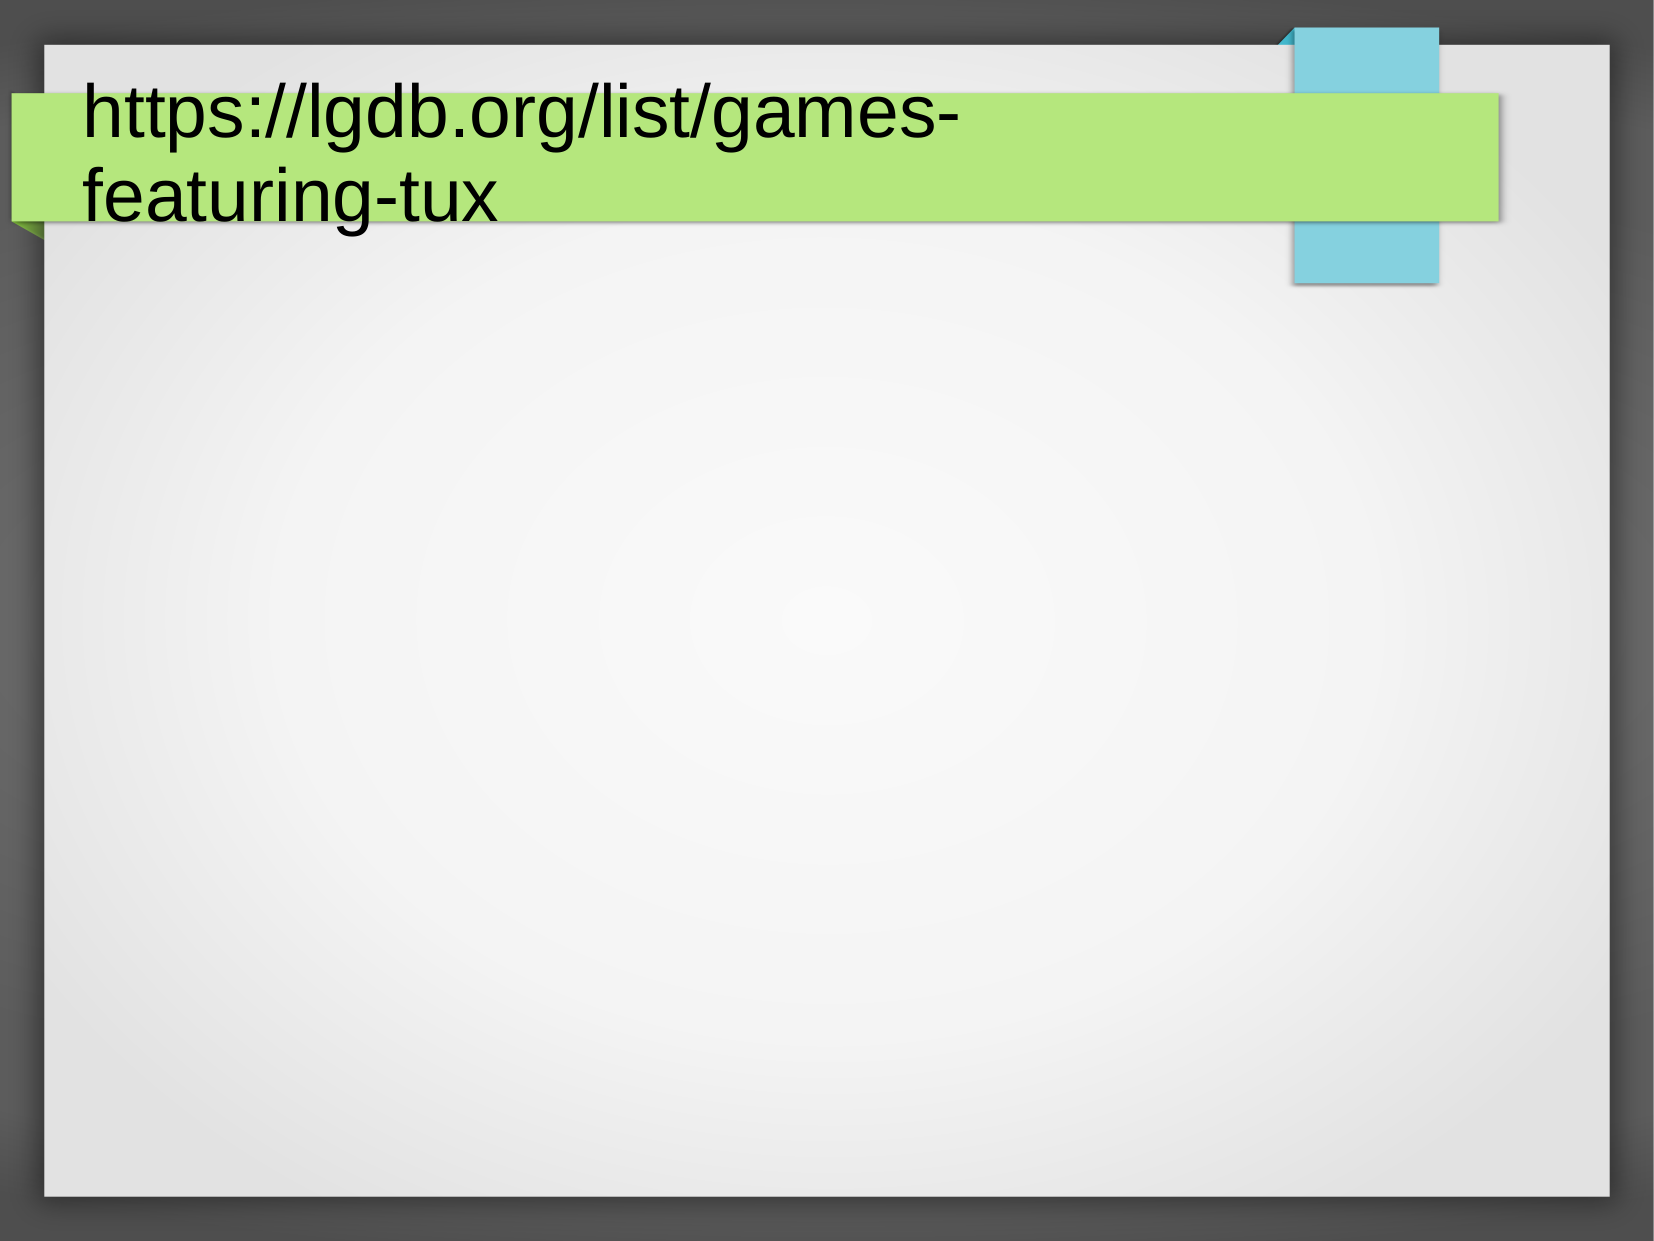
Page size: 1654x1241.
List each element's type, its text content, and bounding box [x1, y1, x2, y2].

title https://lgdb.org/list/games-featuring-tux [82, 70, 1264, 238]
picture [0, 0, 1654, 1241]
